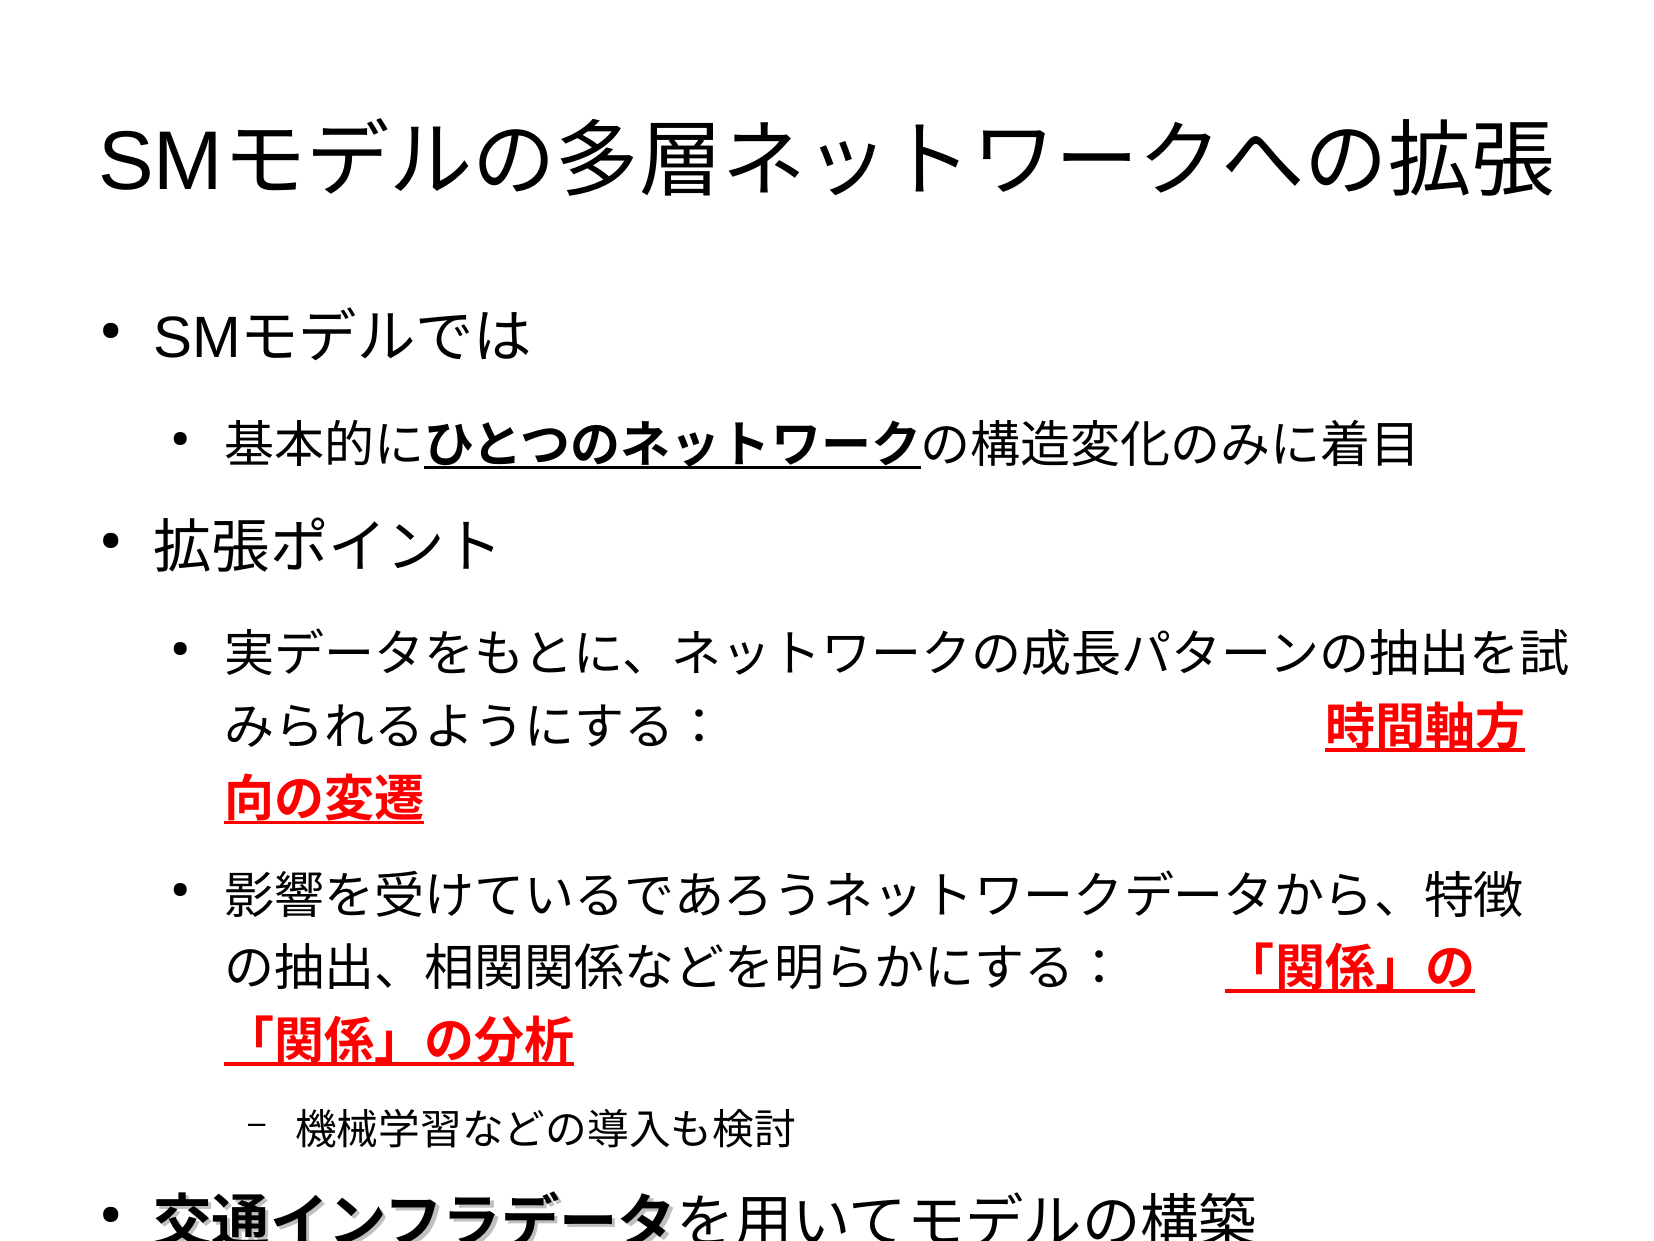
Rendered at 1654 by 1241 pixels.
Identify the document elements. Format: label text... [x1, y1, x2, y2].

title SMモデルの多層ネットワークへの拡張 [82, 49, 1571, 257]
list SMモデルでは 基本的にひとつのネットワークの構造変化のみに着目 拡張ポイント 実データをもとに、ネットワークの成長パターンの抽出を試みられるようにする： 時間軸方向の変遷 影響を受けているであろうネットワークデータから、特徴の抽出、相関関係などを明らかにする： 「関係」の「関係」の分析 機械学習などの導入も検討 交通インフラデータを用いてモデルの構築 多層ネットワークとして直感的に捉え易い 路線データ・利用データの取得が可能 実サービスへ還元が行える [82, 290, 1571, 1138]
